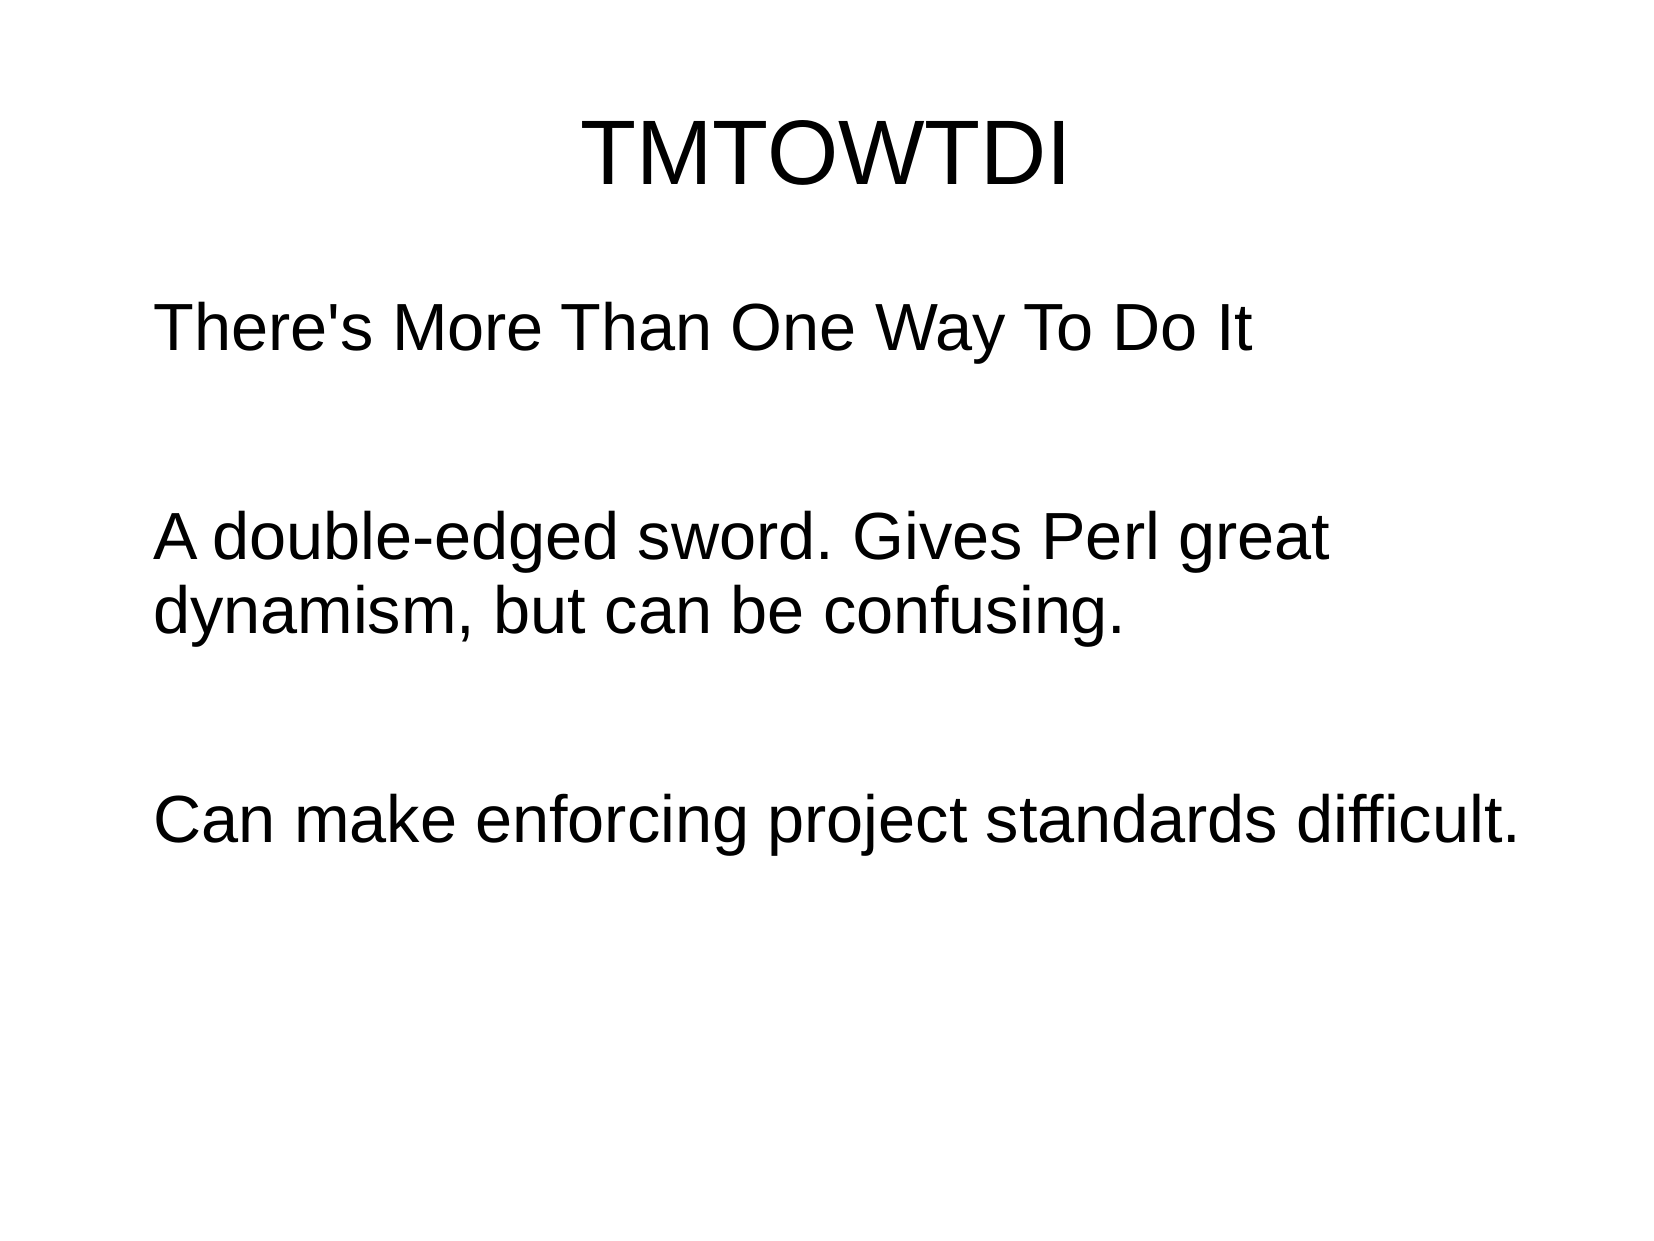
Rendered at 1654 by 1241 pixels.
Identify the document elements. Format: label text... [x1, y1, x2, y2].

title TMTOWTDI [82, 49, 1571, 257]
list There's More Than One Way To Do It A double-edged sword. Gives Perl great dynamism, but can be confusing. Can make enforcing project standards difficult. [82, 290, 1571, 1010]
